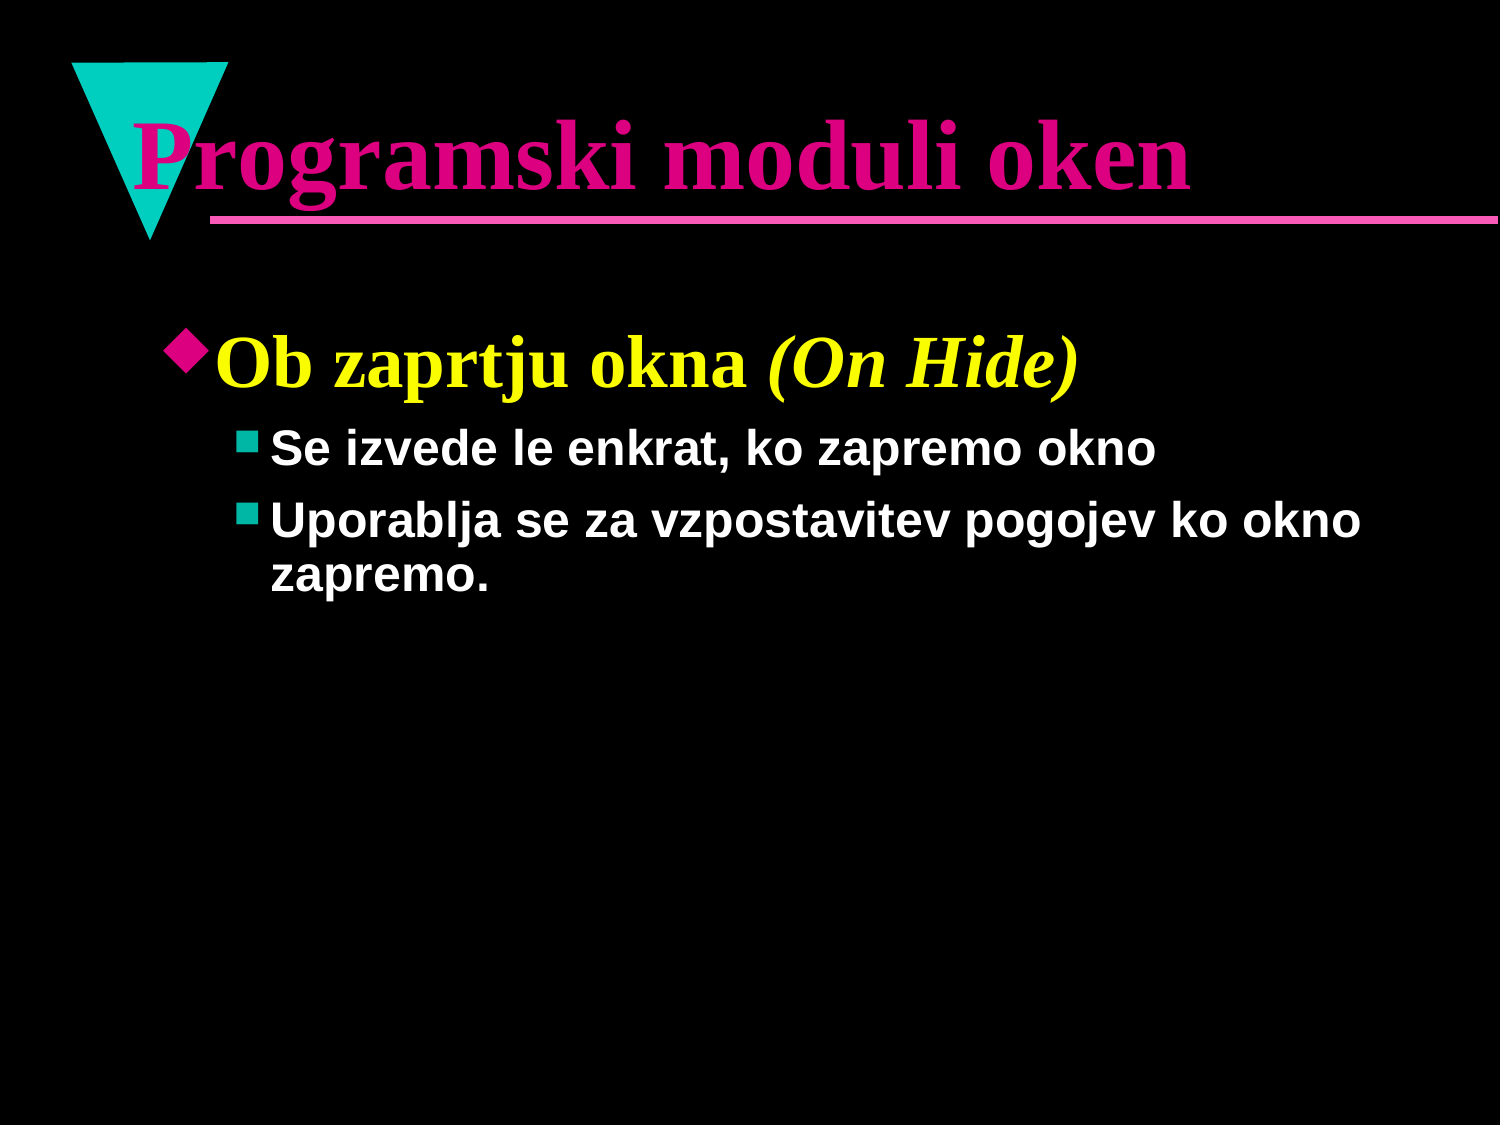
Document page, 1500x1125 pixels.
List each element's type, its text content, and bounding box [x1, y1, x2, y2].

title Programski moduli oken [117, 63, 1500, 251]
list Ob zaprtju okna (On Hide) Se izvede le enkrat, ko zapremo okno Uporablja se za vzpostavitev pogojev ko okno zapremo. [143, 314, 1500, 990]
